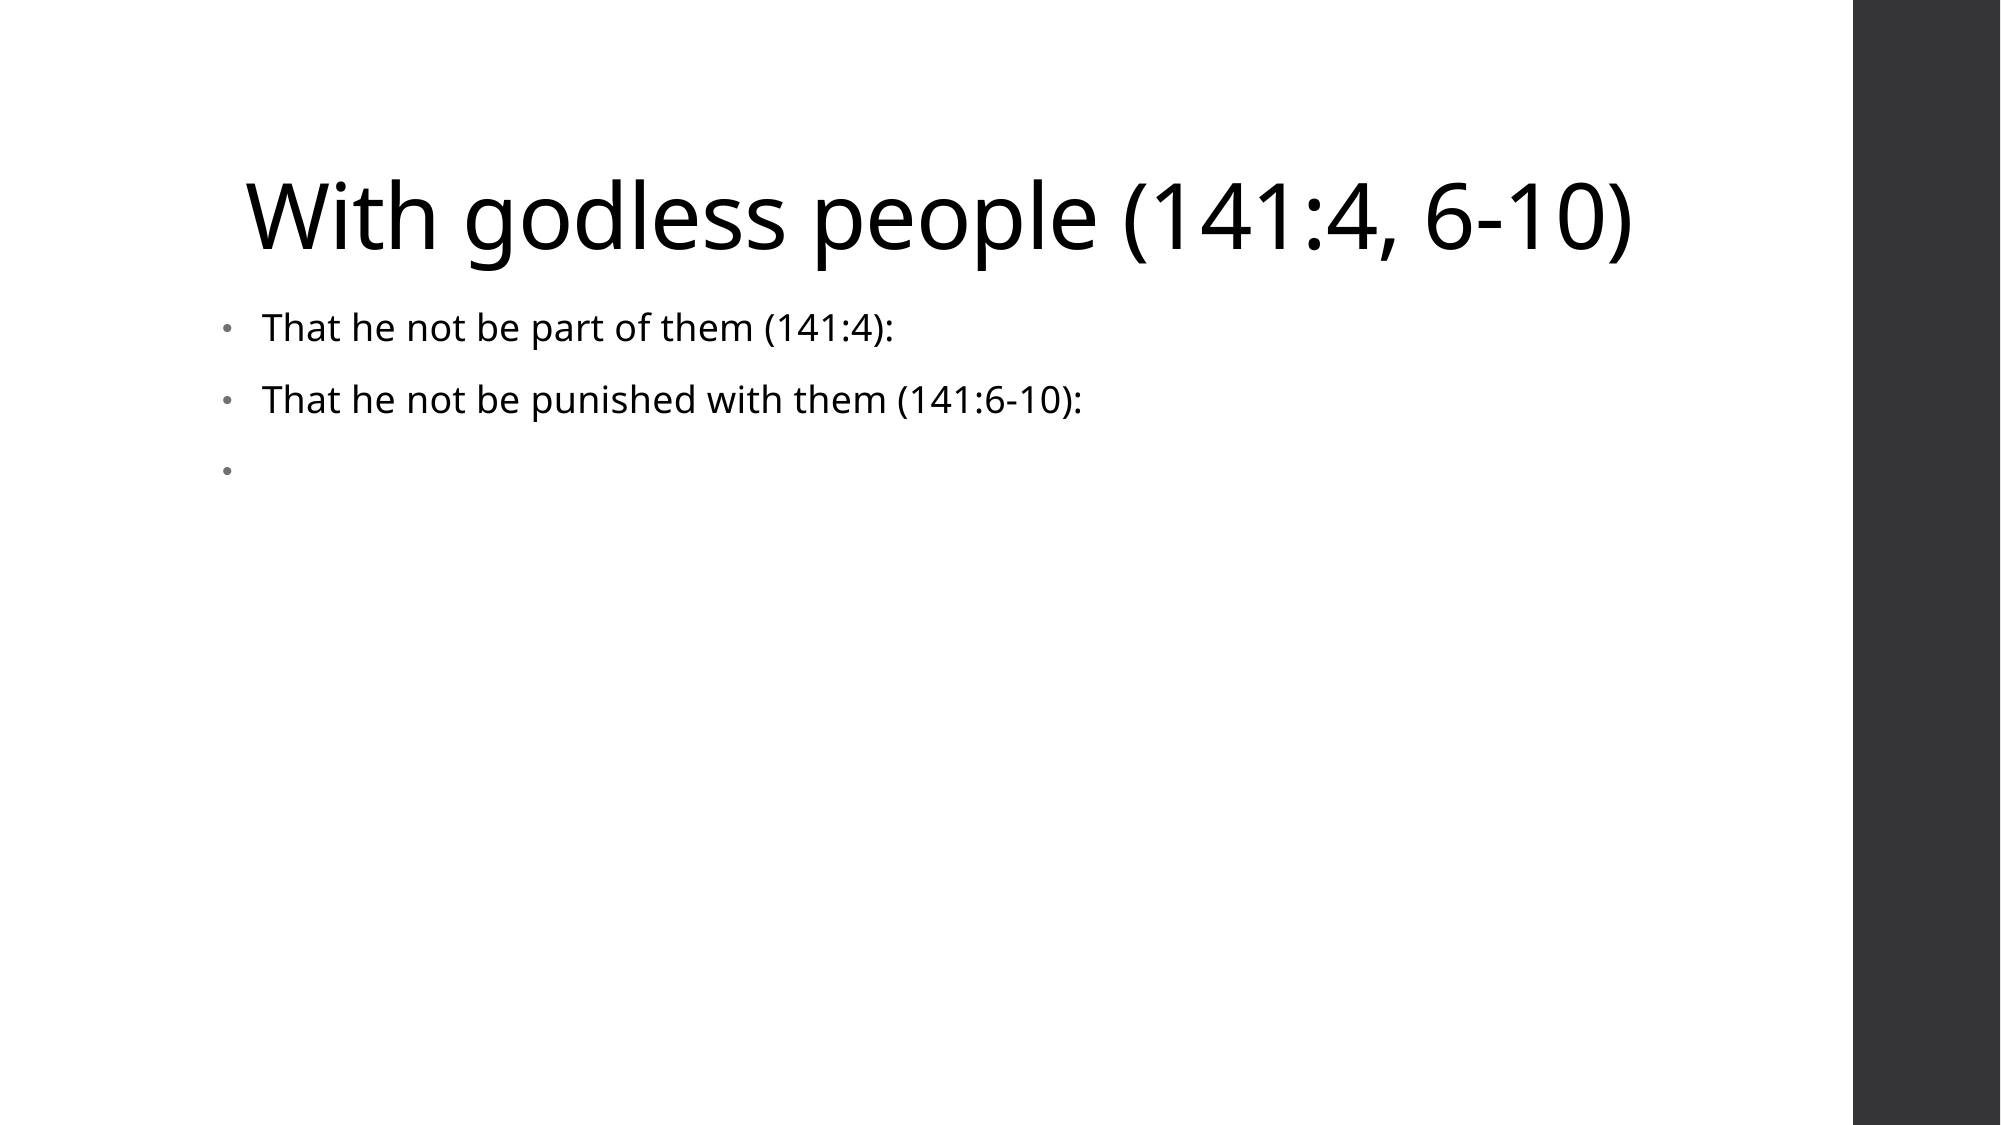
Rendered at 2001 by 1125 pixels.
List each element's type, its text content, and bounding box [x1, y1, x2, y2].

title With godless people (141:4, 6-10) [206, 60, 1797, 278]
list That he not be part of them (141:4): That he not be punished with them (141:6-10): [206, 299, 1617, 1014]
